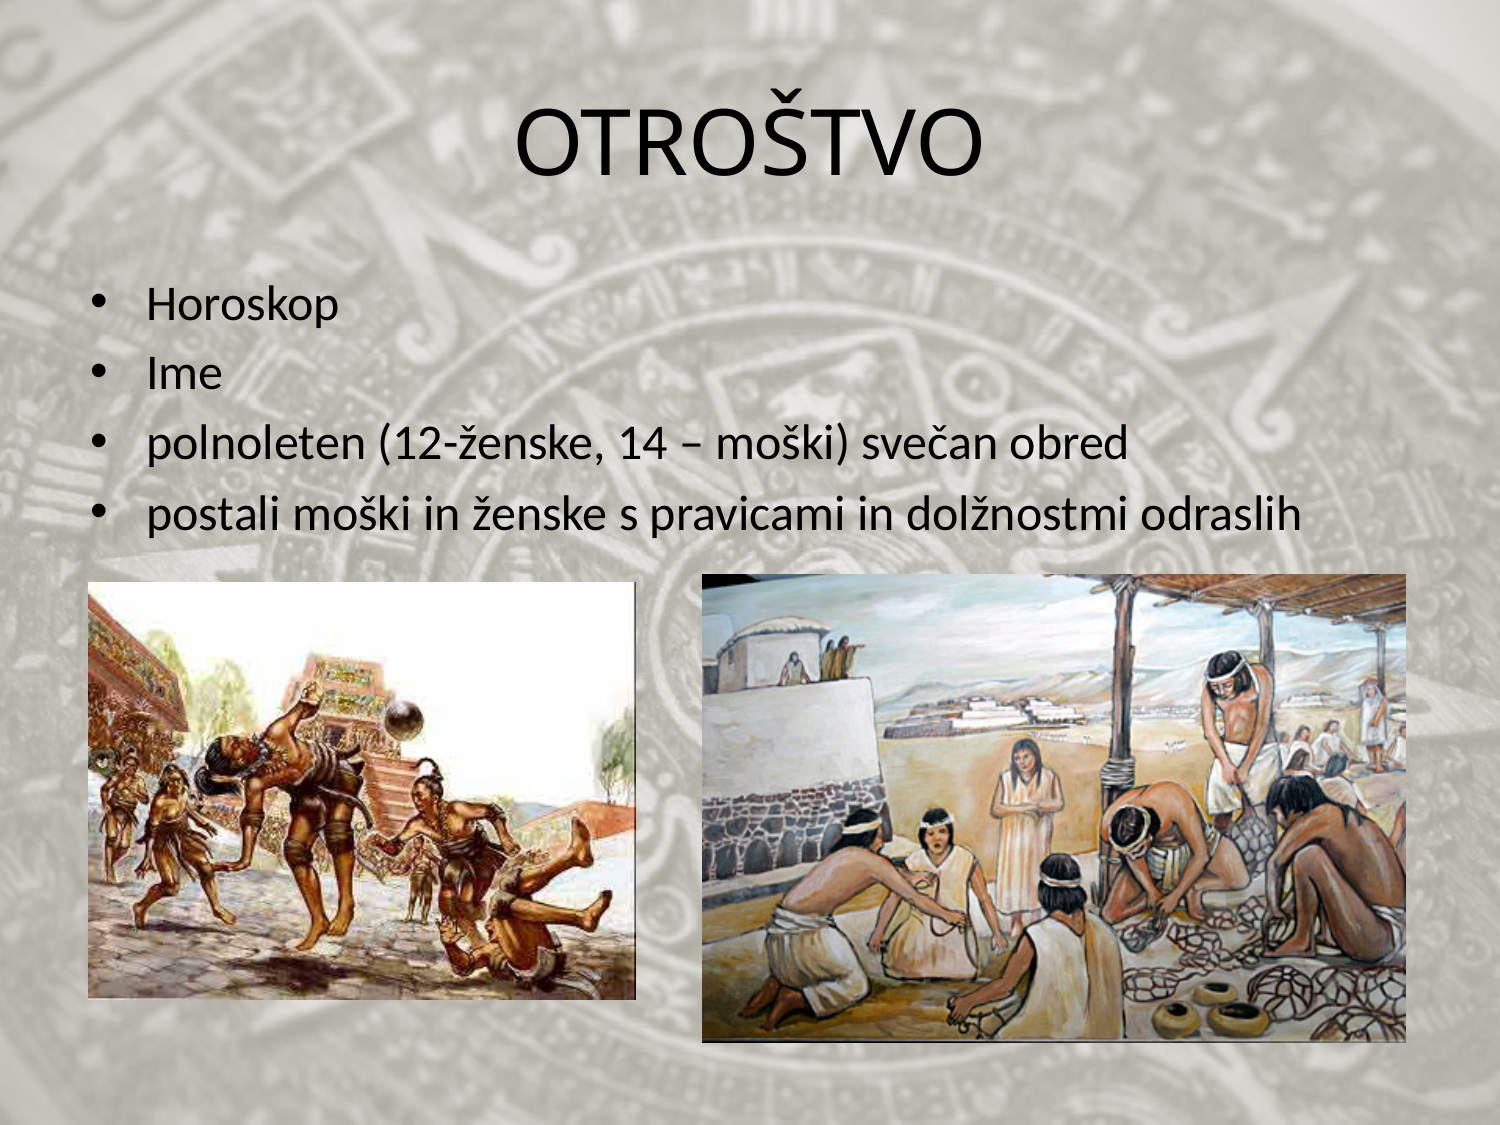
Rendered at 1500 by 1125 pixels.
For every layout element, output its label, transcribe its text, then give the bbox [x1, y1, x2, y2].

list Horoskop Ime polnoleten (12-ženske, 14 – moški) svečan obred postali moški in ženske s pravicami in dolžnostmi odraslih [75, 262, 1425, 1005]
title OTROŠTVO [75, 45, 1425, 233]
picture [0, 0, 1500, 1125]
